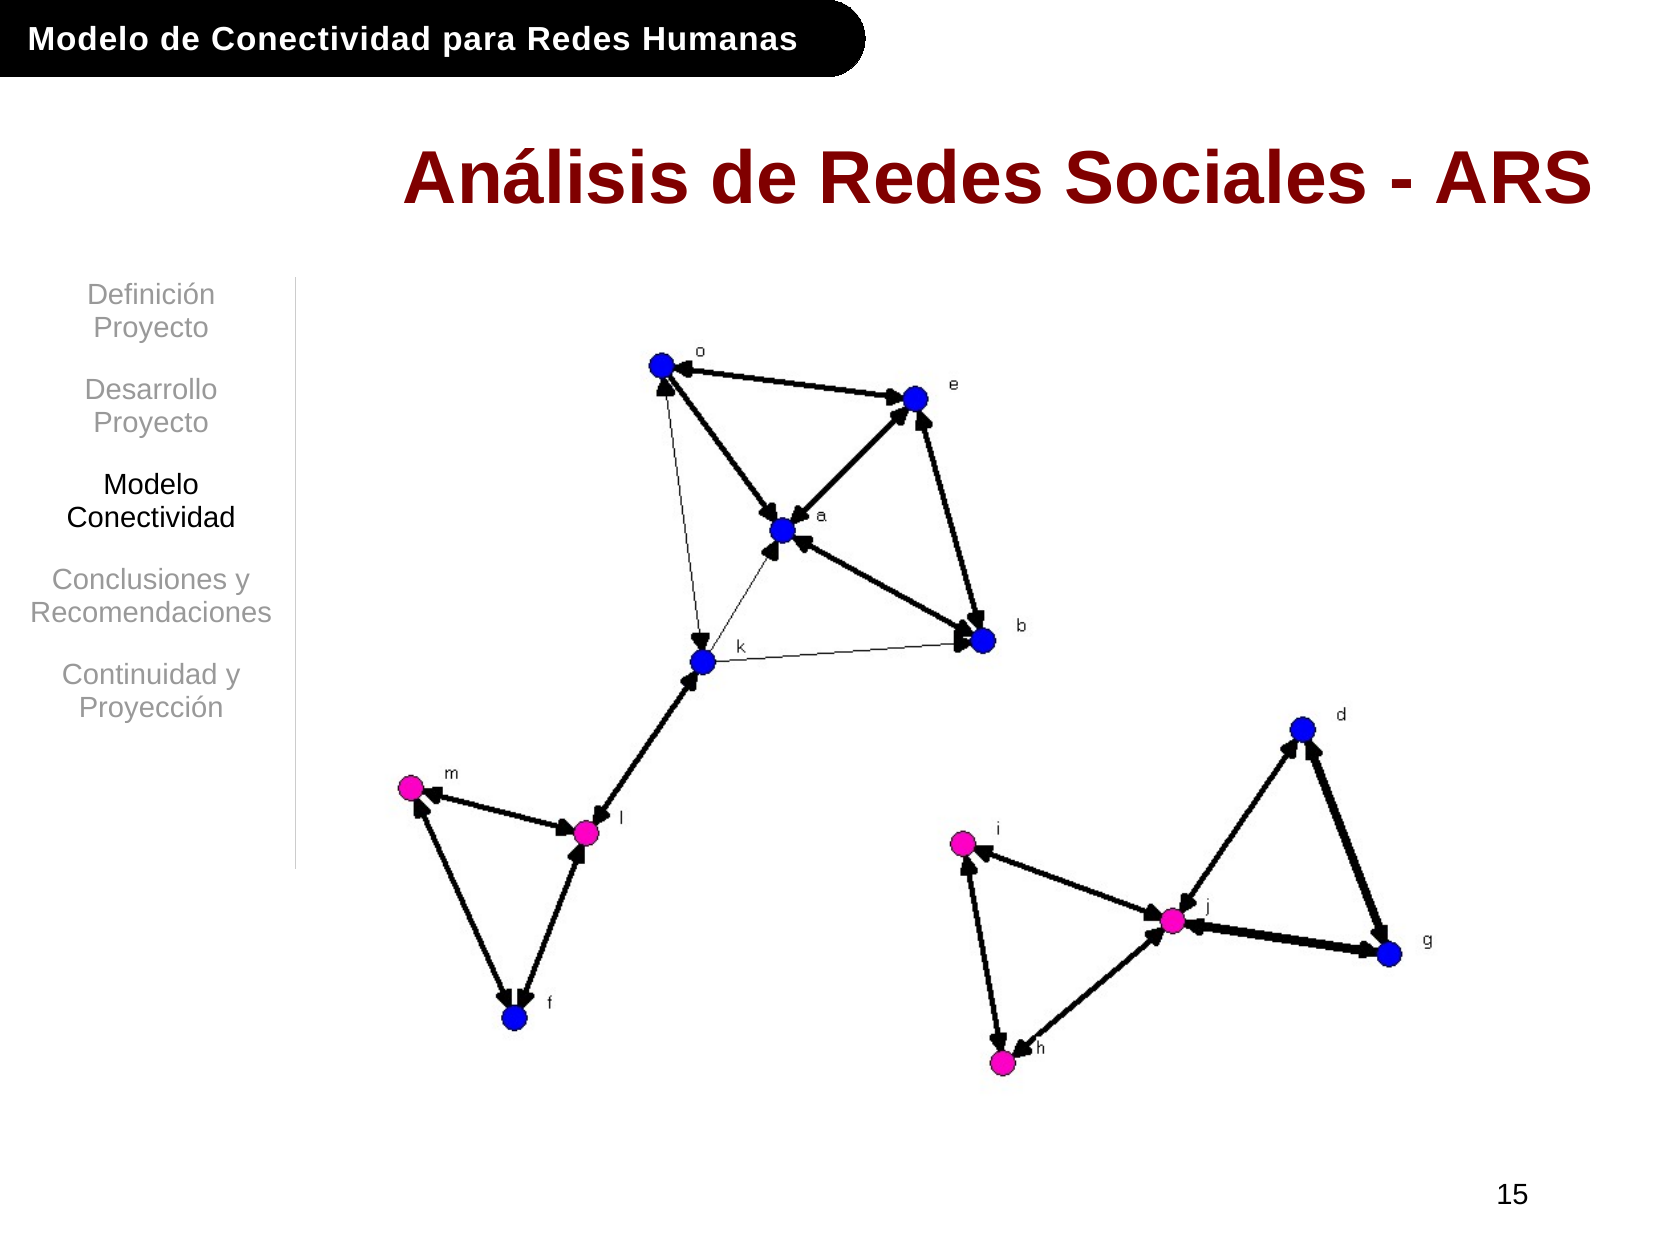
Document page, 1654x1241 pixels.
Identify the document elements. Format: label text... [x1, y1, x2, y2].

list Definición Proyecto Desarrollo Proyecto Modelo Conectividad Conclusiones y Recomendaciones Continuidad y Proyección [18, 277, 285, 862]
picture [301, 265, 1654, 1123]
title Análisis de Redes Sociales - ARS [118, 118, 1595, 237]
